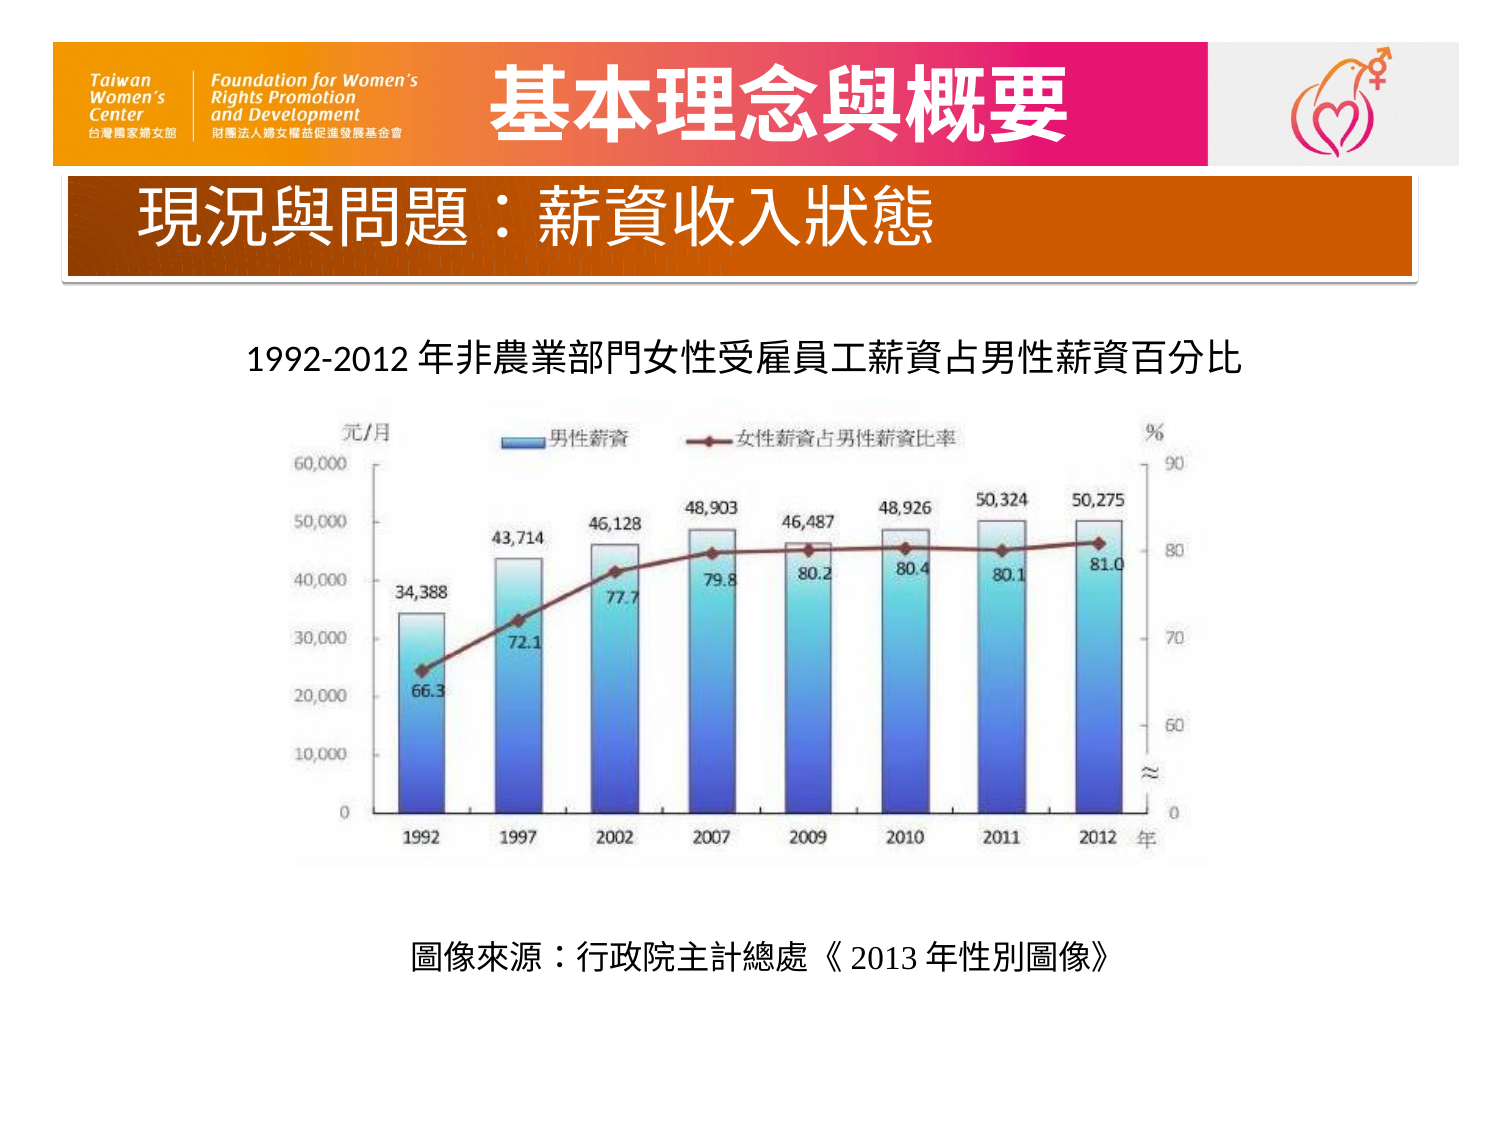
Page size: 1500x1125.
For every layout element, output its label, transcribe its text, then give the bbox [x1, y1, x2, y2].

title 基本理念與概要 [171, 42, 1388, 161]
list 現況與問題：薪資收入狀態 [64, 172, 1415, 279]
picture [289, 397, 1212, 866]
text_box 圖像來源：行政院主計總處《2013年性別圖像》 [312, 928, 1223, 985]
text_box 1992-2012年非農業部門女性受雇員工薪資占男性薪資百分比 [218, 326, 1270, 386]
